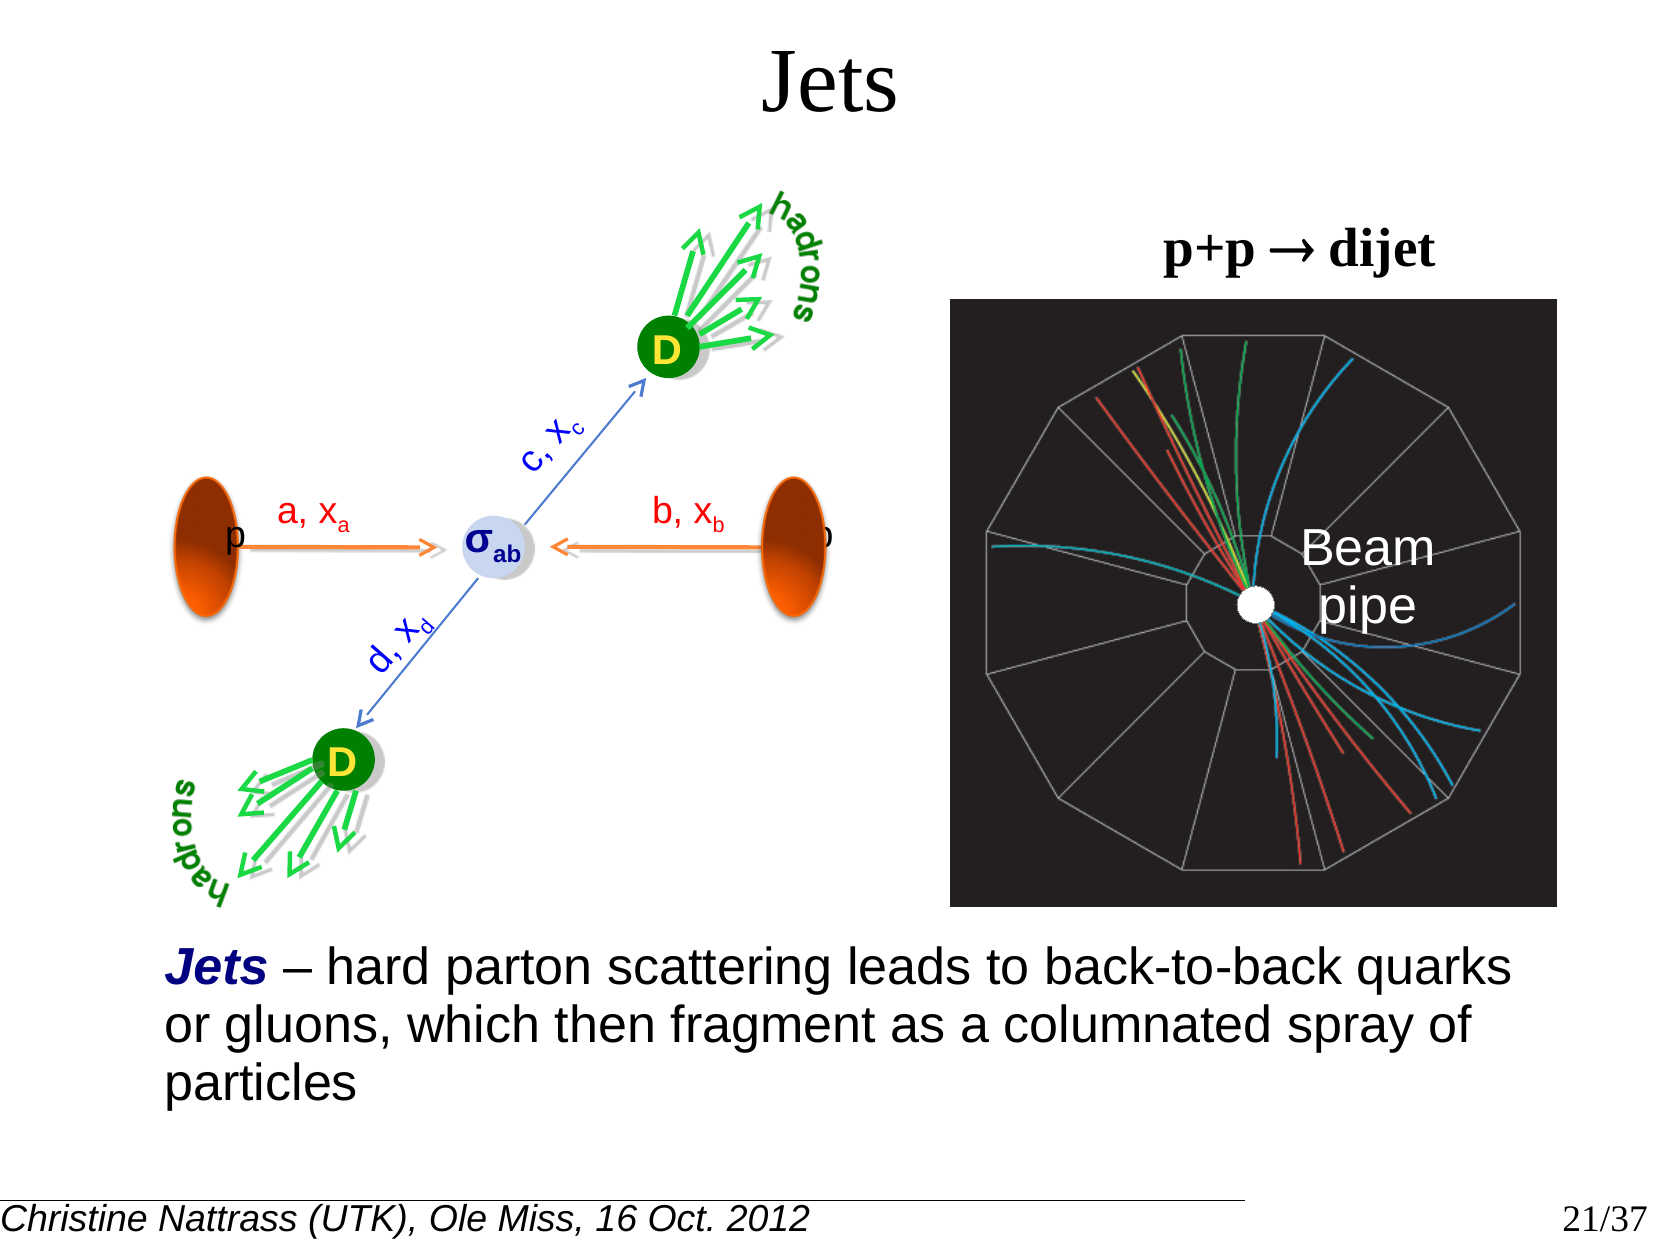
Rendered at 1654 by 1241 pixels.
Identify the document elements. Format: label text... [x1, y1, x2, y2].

text_box a, xa [262, 478, 400, 545]
picture [163, 470, 249, 630]
text_box σab [449, 503, 588, 576]
picture [171, 742, 275, 909]
title Jets [86, 11, 1575, 151]
picture [751, 470, 837, 630]
text_box p+p  dijet [1148, 209, 1464, 287]
text_box D [312, 727, 400, 793]
text_box Jets – hard parton scattering leads to back-to-back quarks or gluons, which then fragment as a columnated spray of particles [149, 930, 1575, 1119]
picture [950, 299, 1557, 907]
text_box d, xd [337, 553, 478, 702]
text_box D [637, 315, 725, 381]
text_box c, xc [489, 352, 631, 501]
text_box p [231, 529, 238, 545]
text_box b, xb [637, 478, 775, 545]
text_box [1236, 585, 1274, 624]
text_box p [174, 502, 238, 563]
text_box Beam pipe [1274, 510, 1462, 642]
picture [709, 189, 824, 359]
